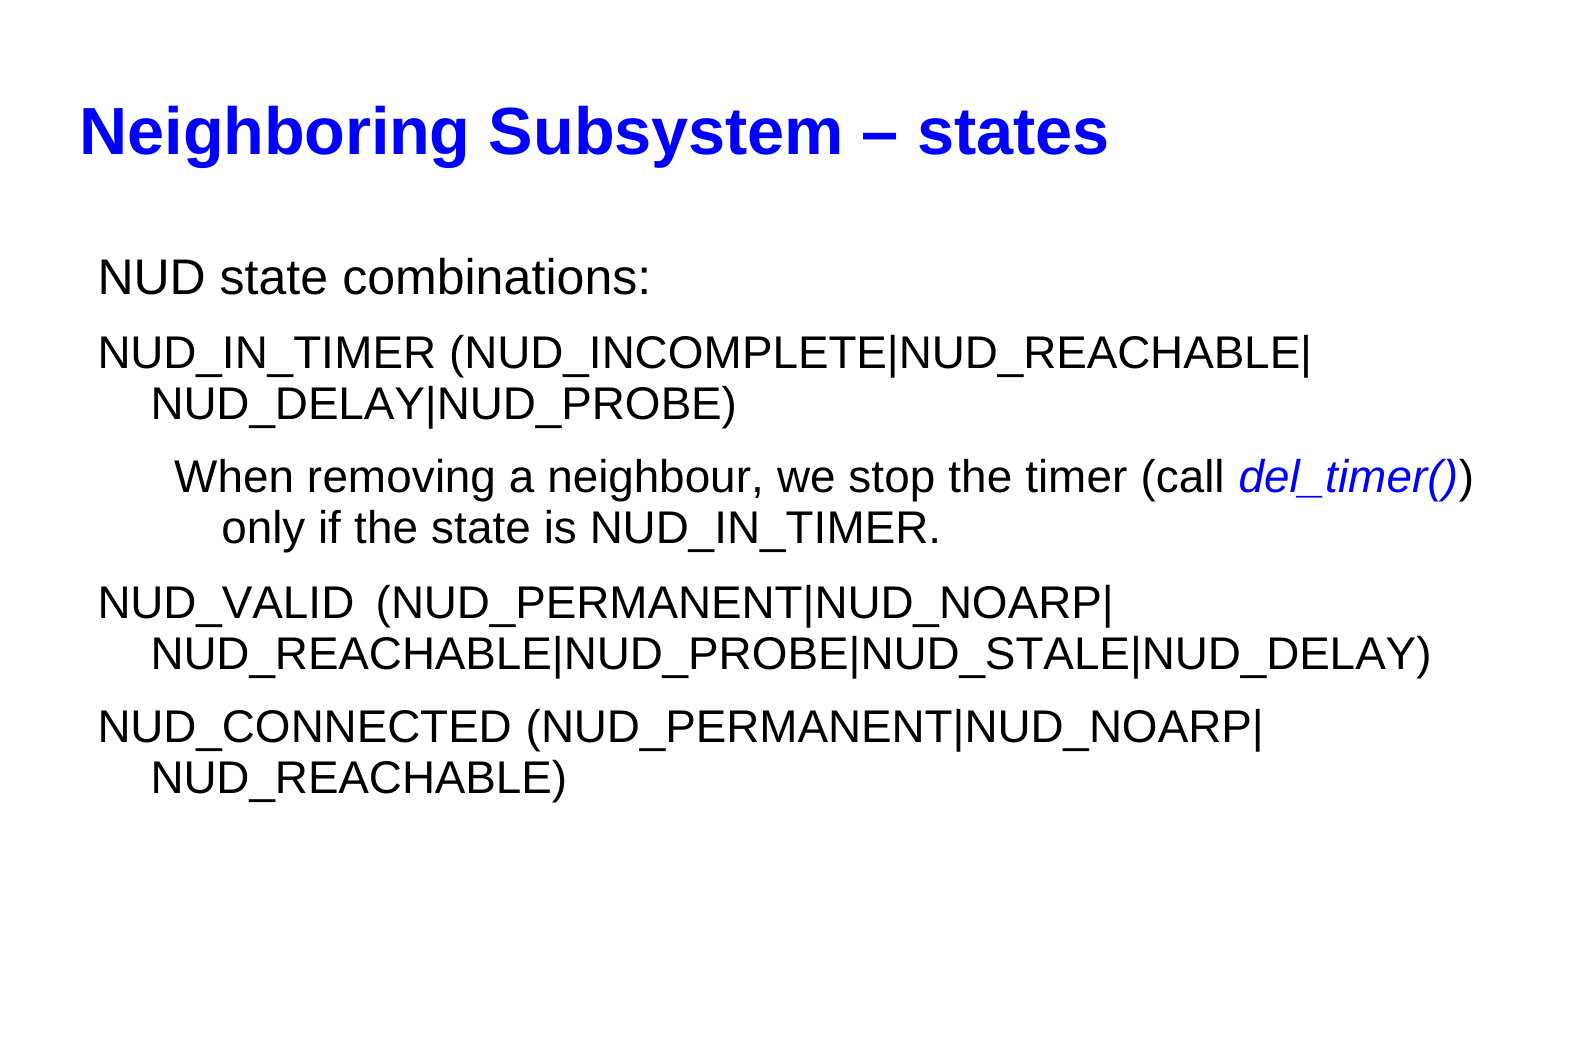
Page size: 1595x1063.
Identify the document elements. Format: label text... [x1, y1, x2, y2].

list NUD state combinations: NUD_IN_TIMER (NUD_INCOMPLETE|NUD_REACHABLE|NUD_DELAY|NUD_PROBE) When removing a neighbour, we stop the timer (call del_timer()) only if the state is NUD_IN_TIMER. NUD_VALID (NUD_PERMANENT|NUD_NOARP|NUD_REACHABLE|NUD_PROBE|NUD_STALE|NUD_DELAY) NUD_CONNECTED (NUD_PERMANENT|NUD_NOARP|NUD_REACHABLE) [79, 248, 1515, 936]
title Neighboring Subsystem – states [79, 49, 1515, 213]
